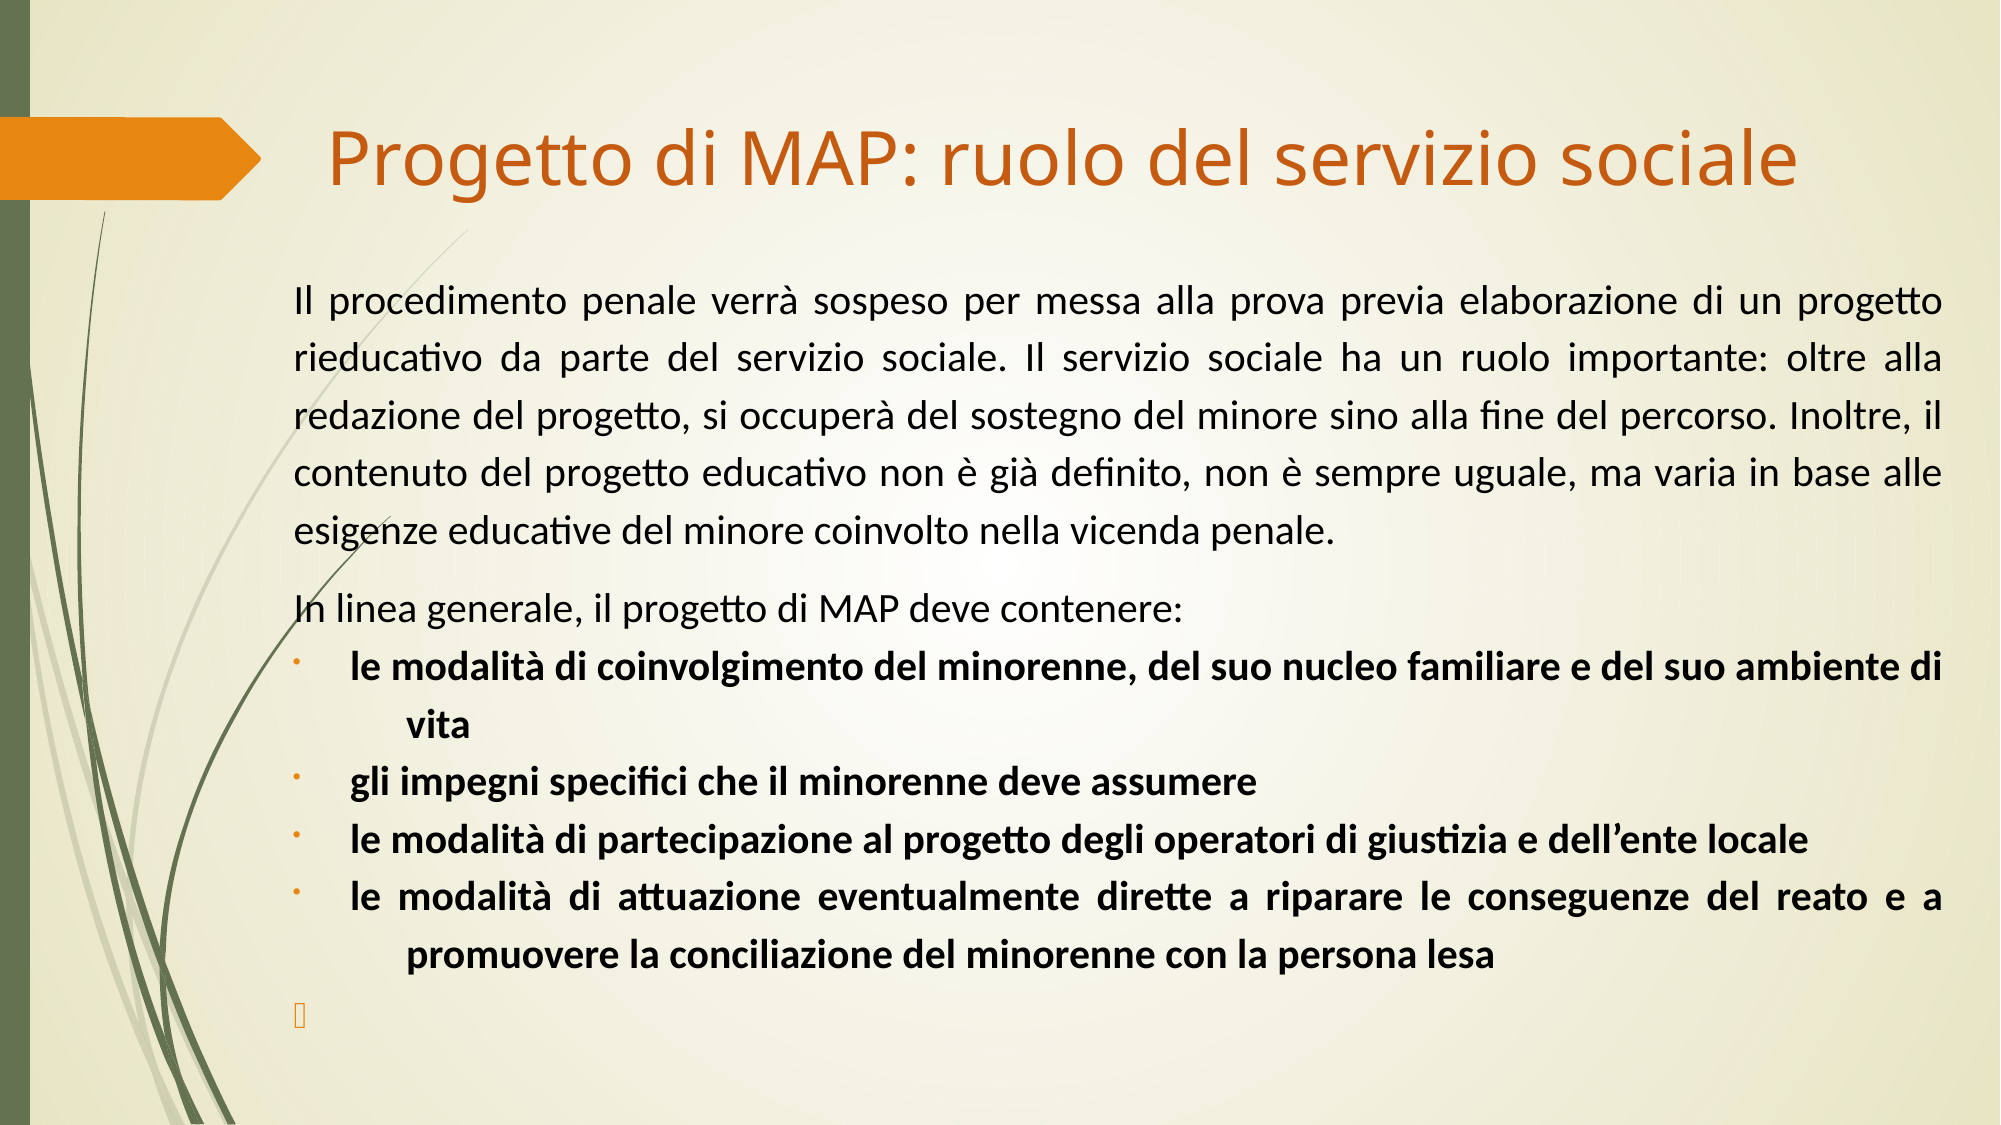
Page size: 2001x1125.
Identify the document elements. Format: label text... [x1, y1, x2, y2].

title Progetto di MAP: ruolo del servizio sociale [311, 102, 1959, 257]
list Il procedimento penale verrà sospeso per messa alla prova previa elaborazione di un progetto rieducativo da parte del servizio sociale. Il servizio sociale ha un ruolo importante: oltre alla redazione del progetto, si occuperà del sostegno del minore sino alla fine del percorso. Inoltre, il contenuto del progetto educativo non è già definito, non è sempre uguale, ma varia in base alle esigenze educative del minore coinvolto nella vicenda penale. In linea generale, il progetto di MAP deve contenere: le modalità di coinvolgimento del minorenne, del suo nucleo familiare e del suo ambiente di vita gli impegni specifici che il minorenne deve assumere le modalità di partecipazione al progetto degli operatori di giustizia e dell’ente locale le modalità di attuazione eventualmente dirette a riparare le conseguenze del reato e a promuovere la conciliazione del minorenne con la persona lesa [278, 257, 1959, 1082]
